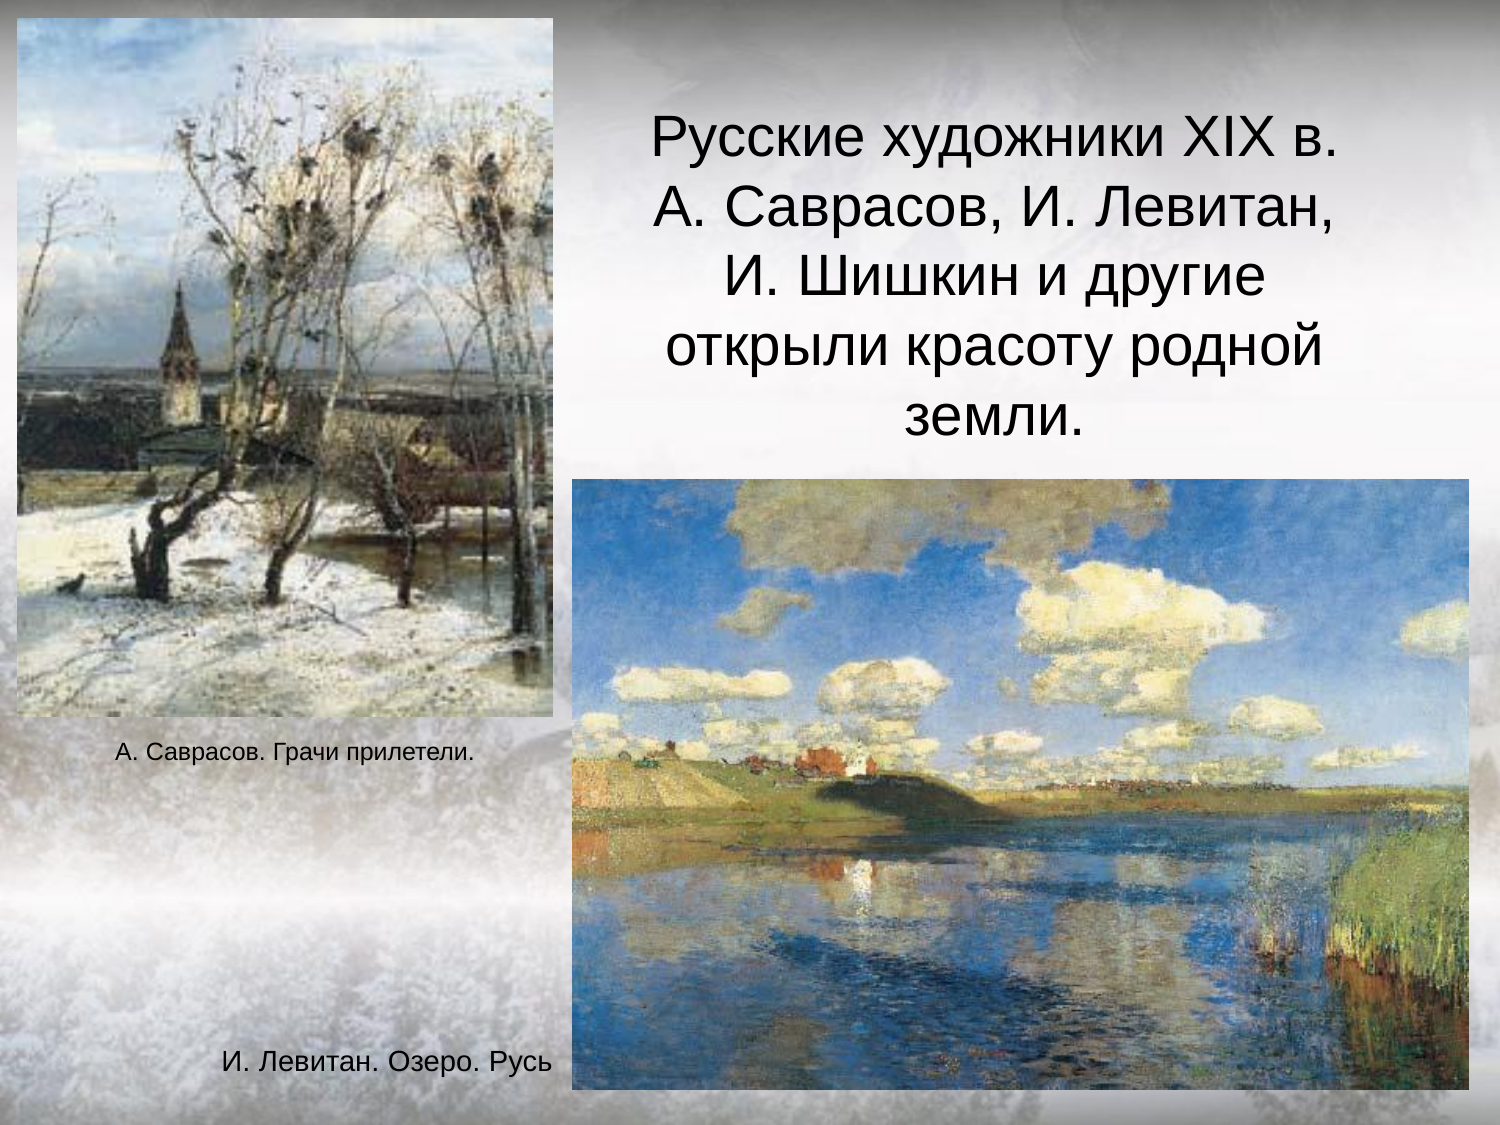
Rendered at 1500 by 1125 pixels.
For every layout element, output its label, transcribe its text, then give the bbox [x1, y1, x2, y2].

text_box А. Саврасов. Грачи прилетели. [100, 728, 491, 773]
text_box И. Левитан. Озеро. Русь [206, 1035, 568, 1085]
picture [0, 0, 1500, 1125]
text_box Русские художники XIX в. А. Саврасов, И. Левитан, И. Шишкин и другие открыли красоту родной земли. [620, 90, 1370, 455]
